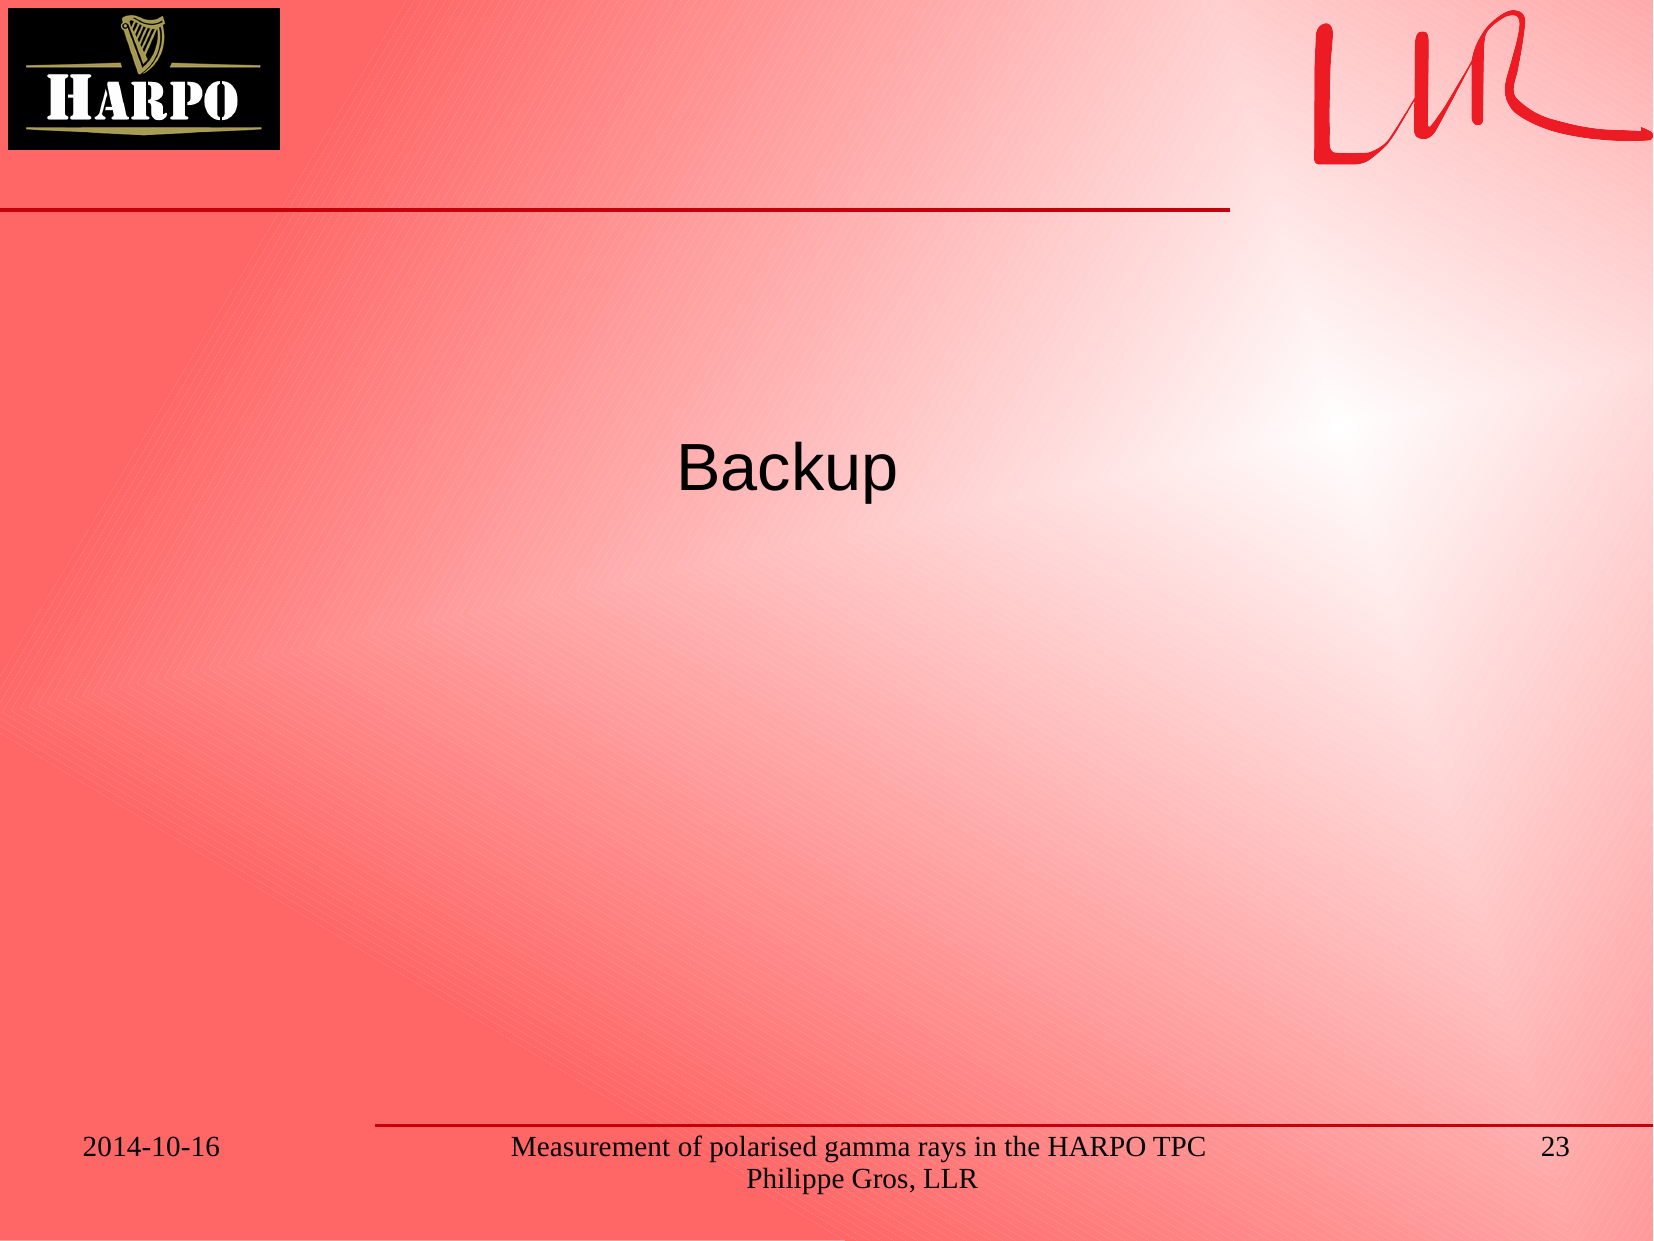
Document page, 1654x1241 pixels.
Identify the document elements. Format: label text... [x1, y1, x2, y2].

picture [1314, 10, 1653, 165]
subtitle Backup [285, 15, 1291, 920]
picture [8, 8, 280, 150]
